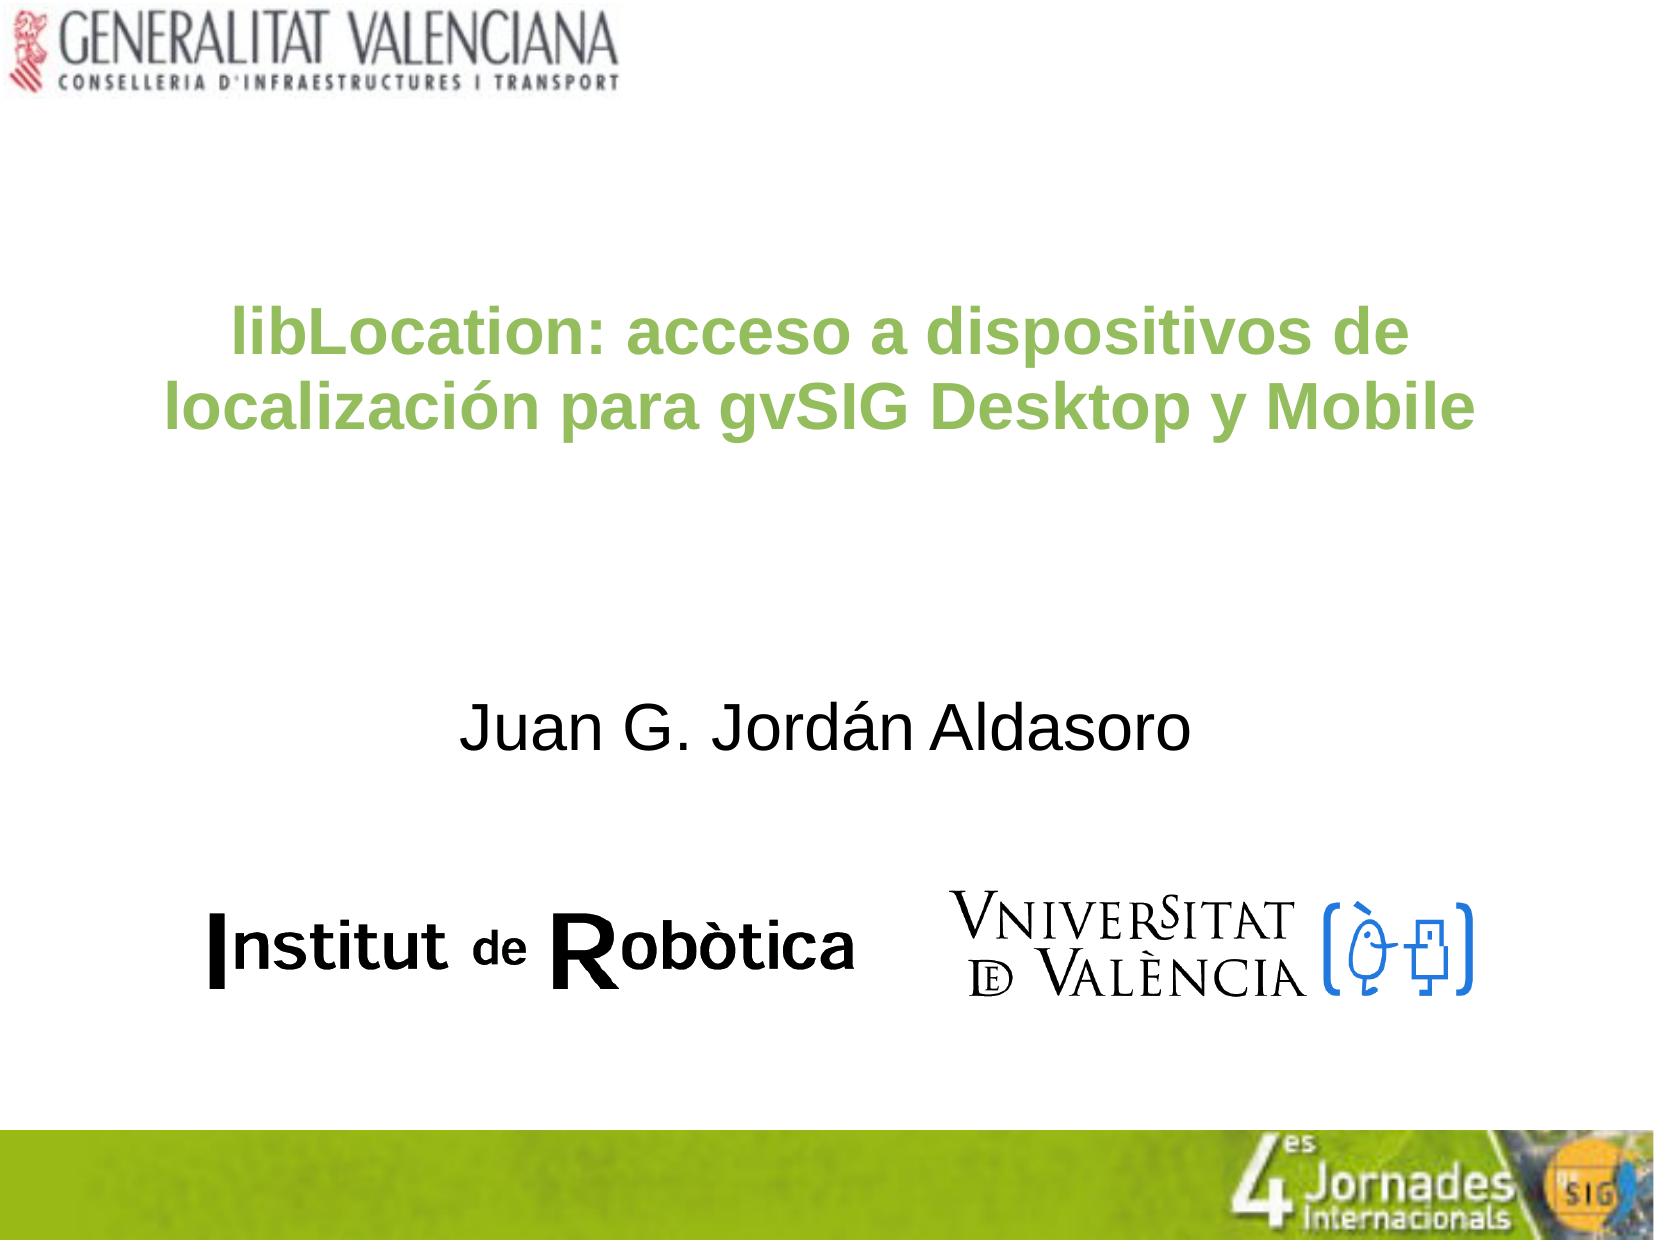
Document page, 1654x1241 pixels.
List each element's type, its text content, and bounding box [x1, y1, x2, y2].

subtitle Juan G. Jordán Aldasoro [82, 242, 1571, 1062]
picture [944, 885, 1477, 1001]
picture [3, 3, 629, 100]
picture [0, 1130, 1654, 1240]
picture [195, 896, 857, 996]
